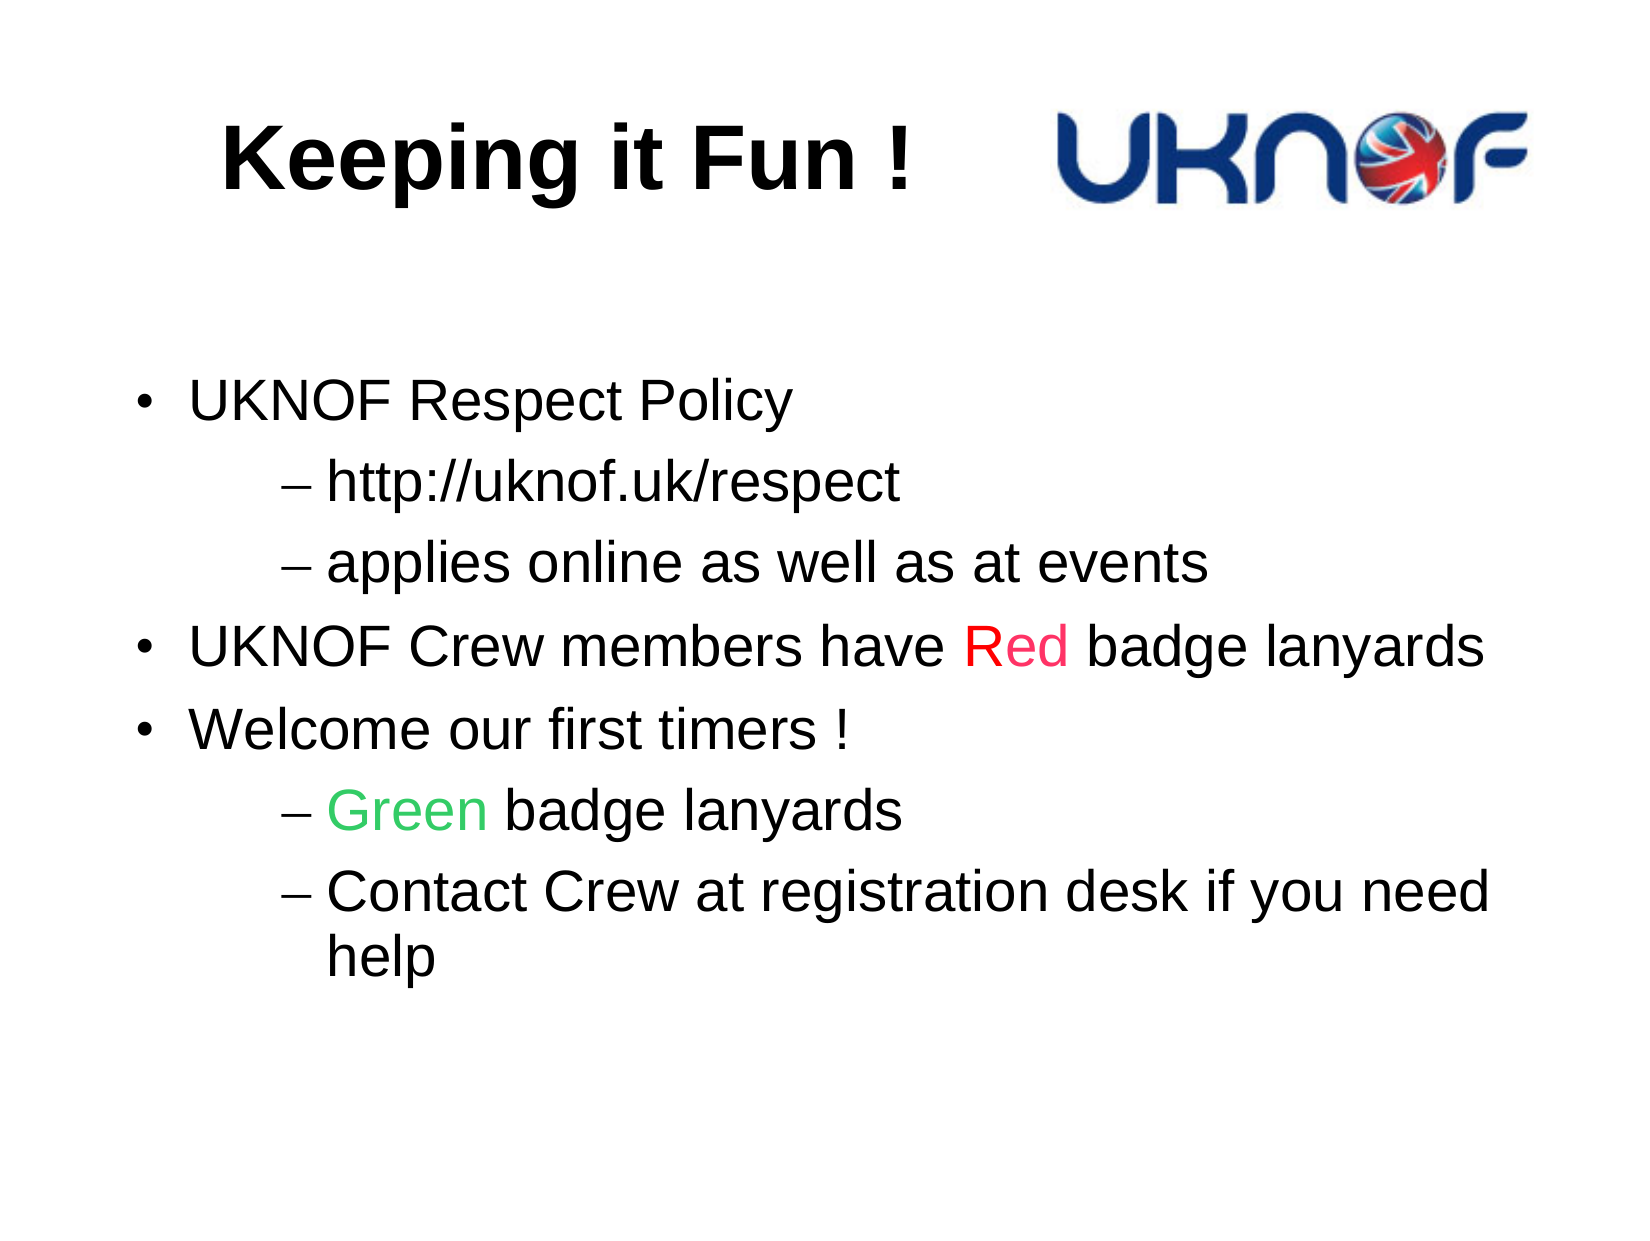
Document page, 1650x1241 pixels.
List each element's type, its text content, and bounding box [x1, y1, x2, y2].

list UKNOF Respect Policy http://uknof.uk/respect applies online as well as at events UKNOF Crew members have Red badge lanyards Welcome our first timers ! Green badge lanyards Contact Crew at registration desk if you need help [75, 368, 1576, 1088]
picture [1050, 93, 1536, 225]
title Keeping it Fun ! [123, 37, 1013, 279]
